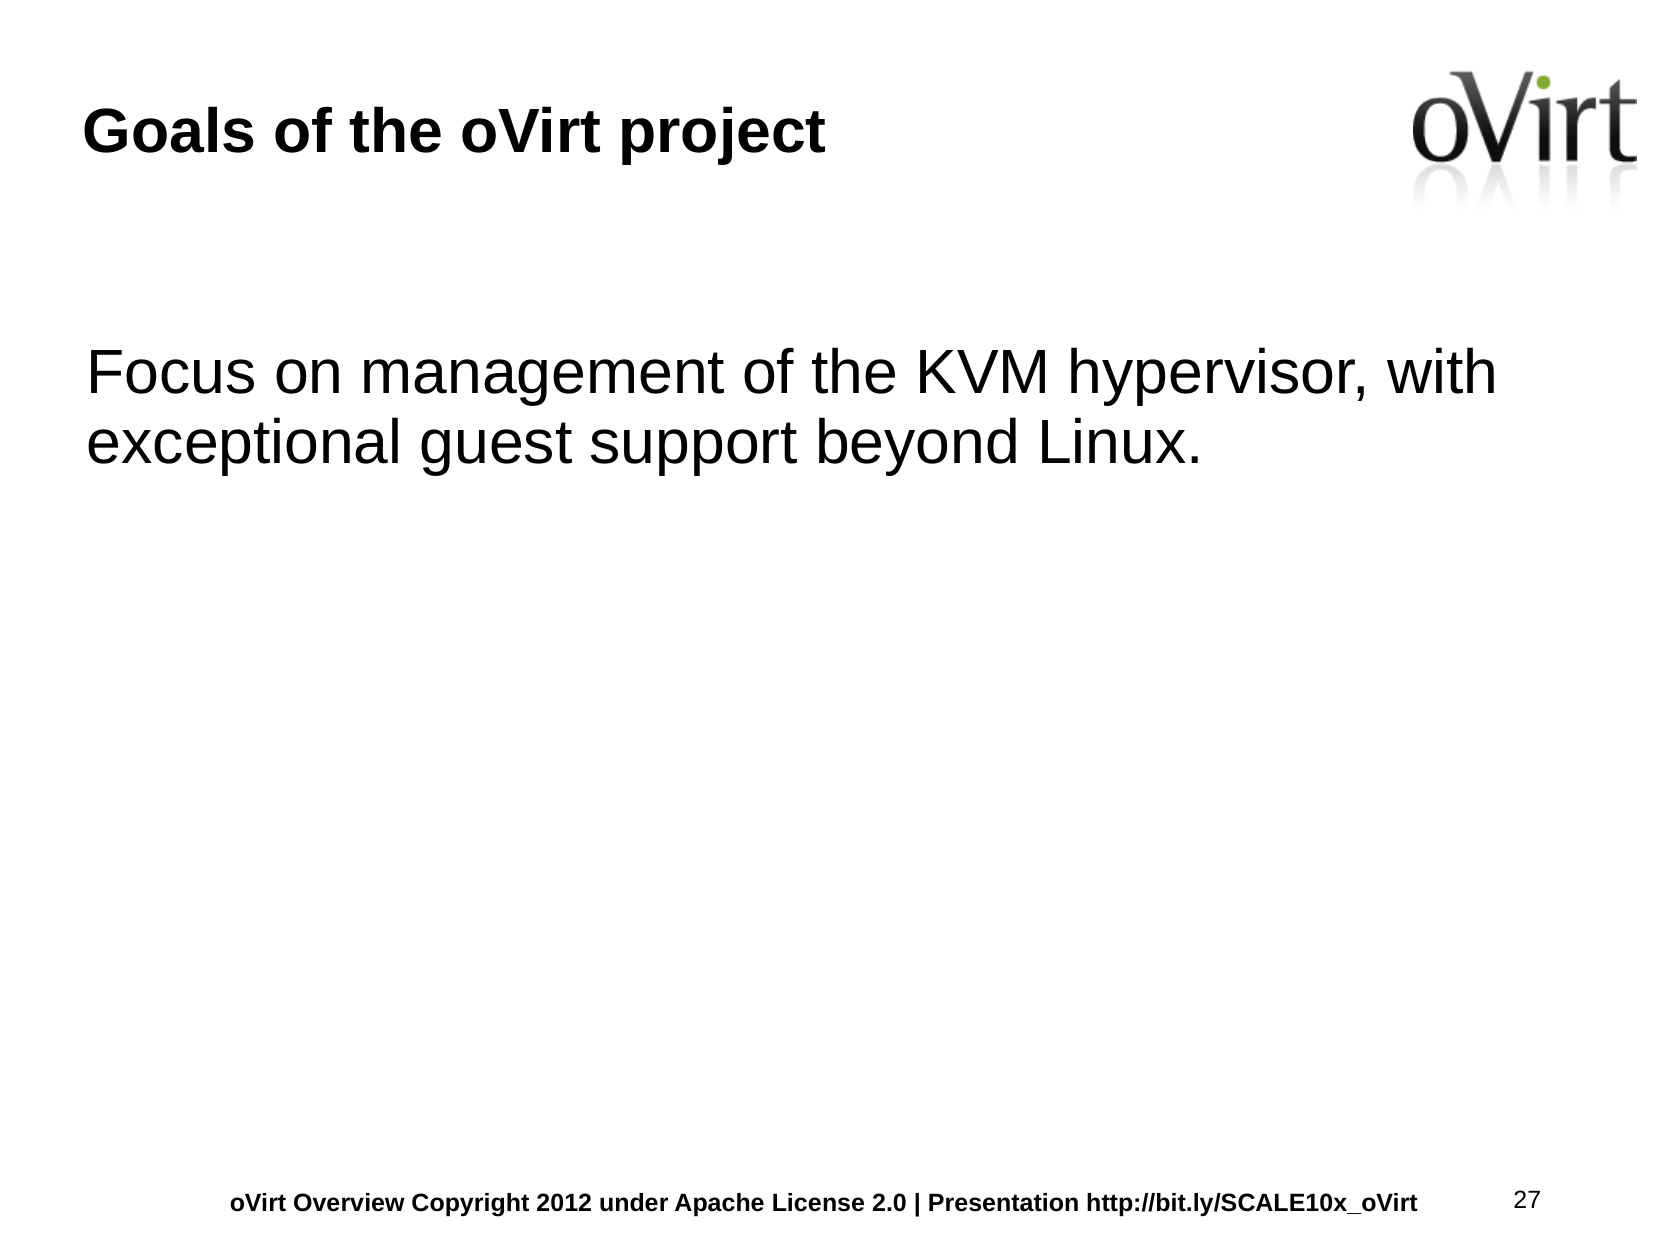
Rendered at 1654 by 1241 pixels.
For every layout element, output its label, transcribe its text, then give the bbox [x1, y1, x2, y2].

list Focus on management of the KVM hypervisor, with exceptional guest support beyond Linux. [86, 337, 1576, 526]
picture [1413, 63, 1637, 212]
title Goals of the oVirt project [82, 37, 1303, 226]
